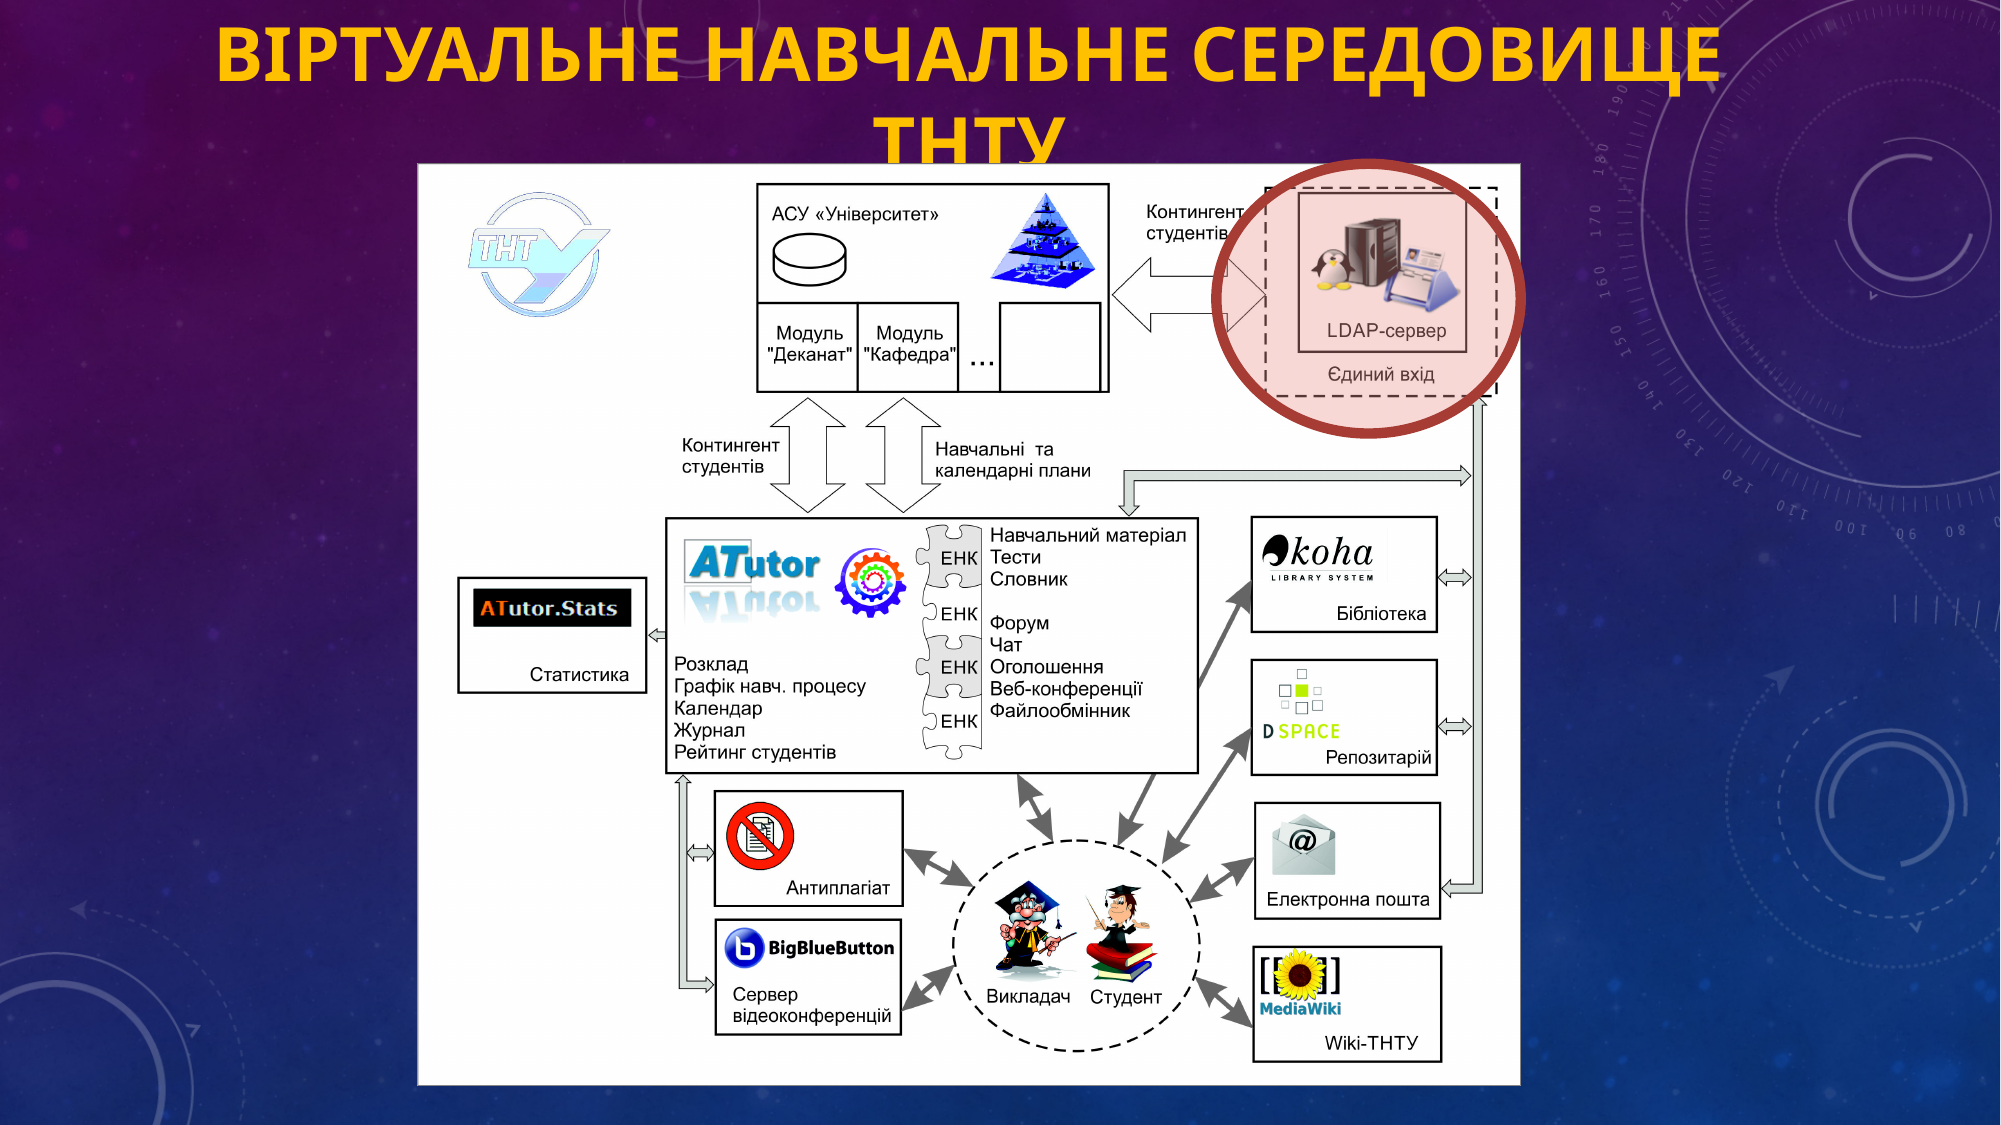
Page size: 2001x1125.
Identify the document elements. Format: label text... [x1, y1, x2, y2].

text_box [1216, 163, 1521, 434]
title віртуальнЕ навчальнЕ середовищЕ ТНТУ [138, 28, 1801, 164]
picture [0, 0, 2001, 1125]
